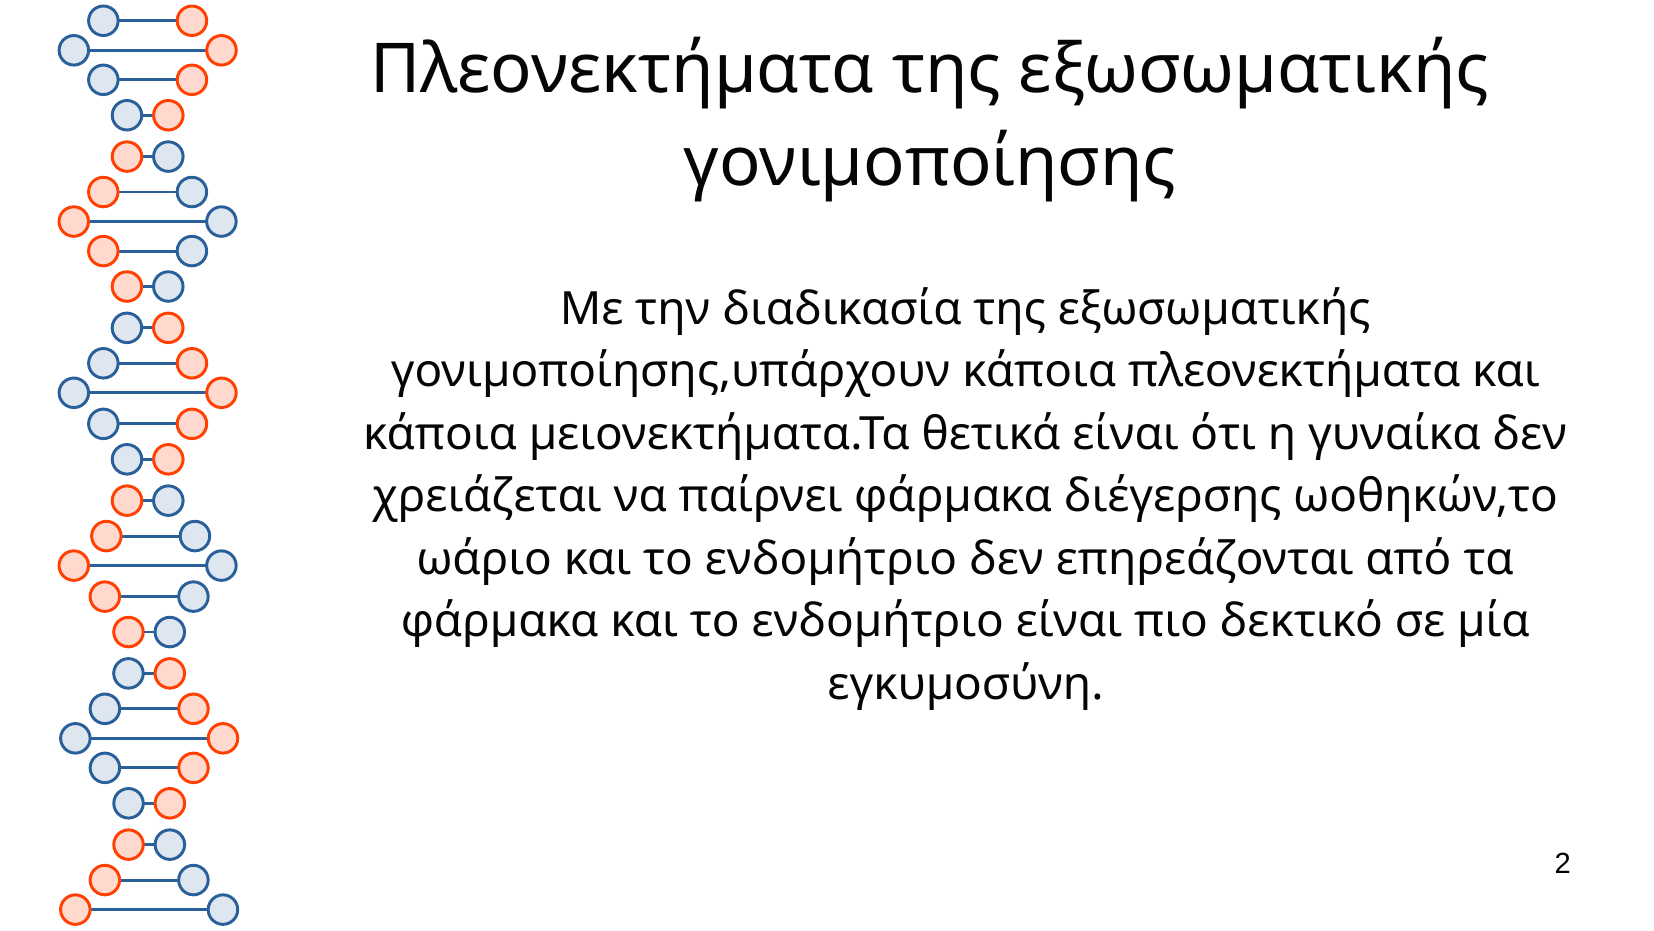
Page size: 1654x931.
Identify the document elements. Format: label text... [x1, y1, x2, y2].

title Πλεονεκτήματα της εξωσωματικής γονιμοποίησης [265, 16, 1595, 209]
list Με την διαδικασία της εξωσωματικής γονιμοποίησης,υπάρχουν κάποια πλεονεκτήματα και κάποια μειονεκτήματα.Τα θετικά είναι ότι η γυναίκα δεν χρειάζεται να παίρνει φάρμακα διέγερσης ωοθηκών,το ωάριο και το ενδομήτριο δεν επηρεάζονται από τα φάρμακα και το ενδομήτριο είναι πιο δεκτικό σε μία εγκυμοσύνη. [265, 224, 1595, 764]
